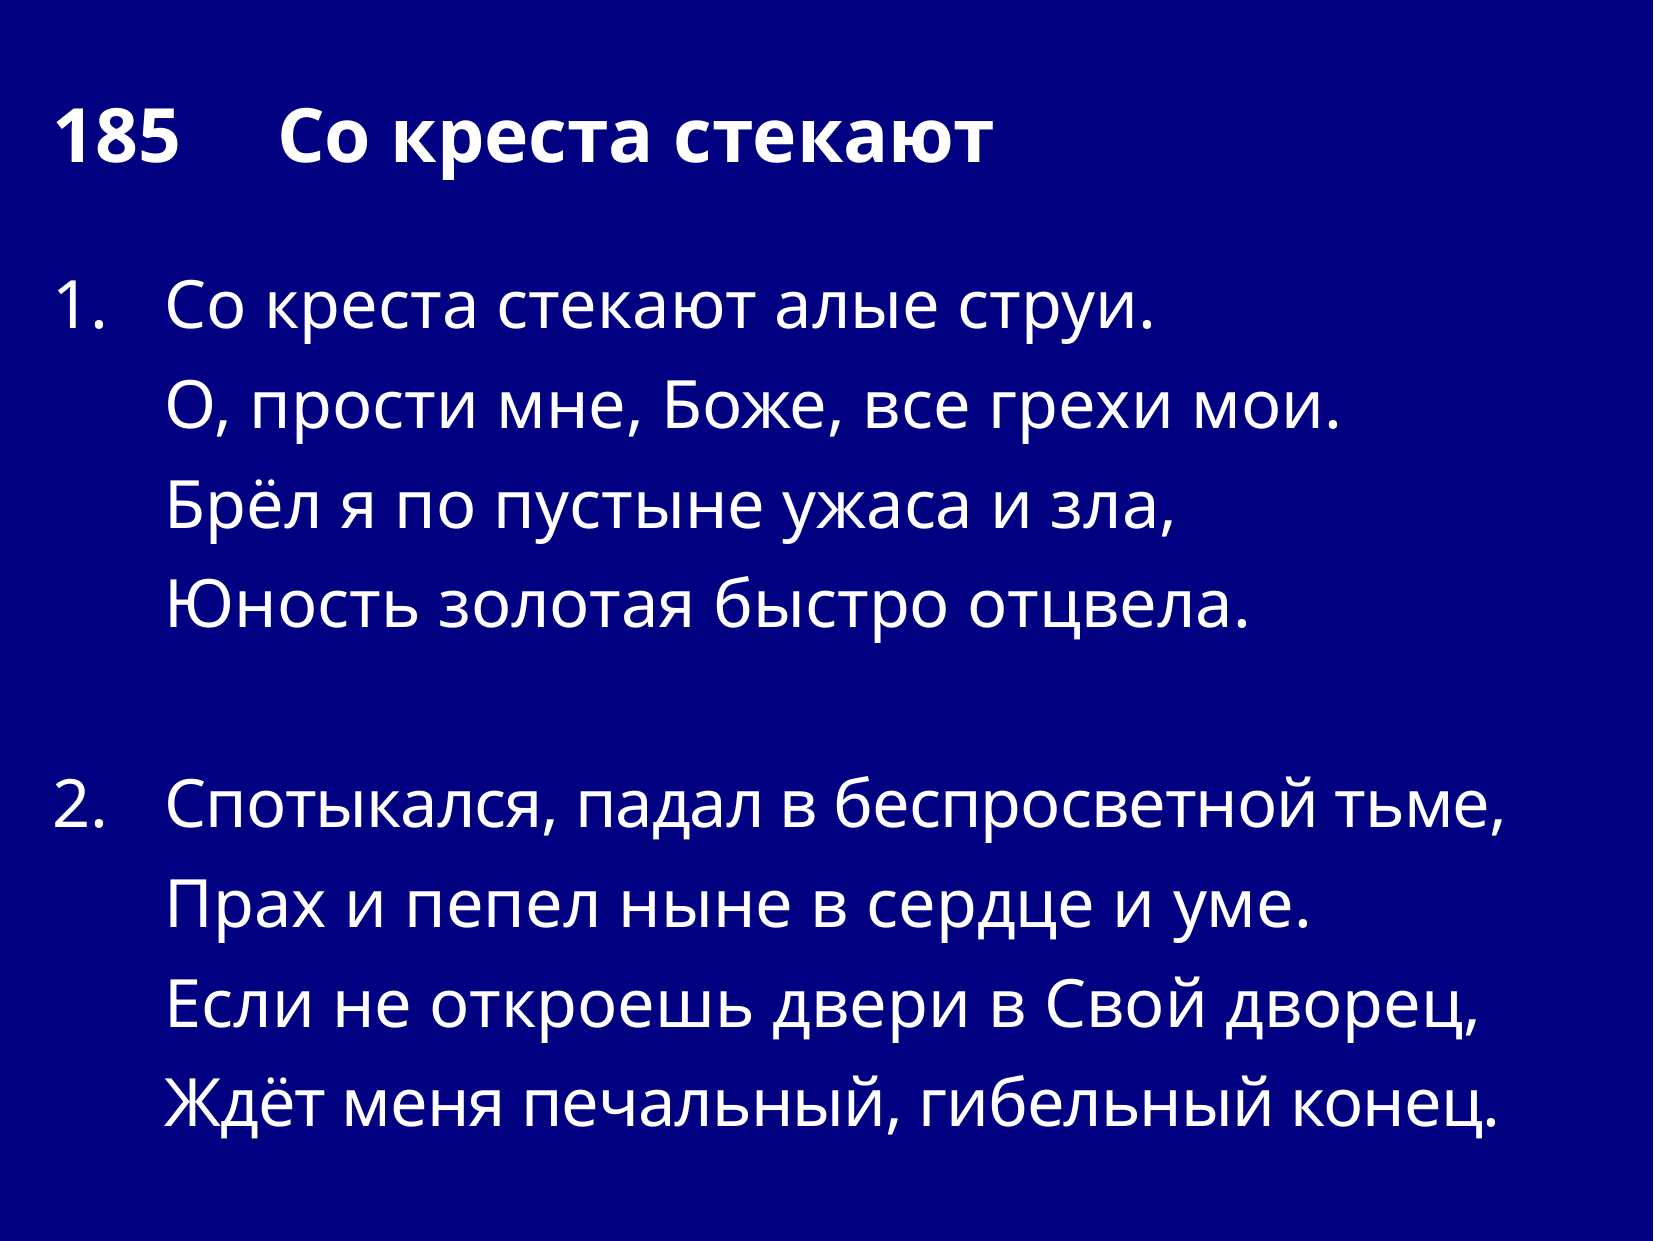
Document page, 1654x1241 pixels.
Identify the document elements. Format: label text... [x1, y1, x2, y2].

text_box 1. Со креста стекают алые струи. О, прости мне, Боже, все грехи мои. Брёл я по пустыне ужаса и зла, Юность золотая быстро отцвела. 2. Спотыкался, падал в беспросветной тьме, Прах и пепел ныне в сердце и уме. Если не откроешь двери в Свой дворец, Ждёт меня печальный, гибельный конец. [37, 150, 1653, 1163]
text_box 185 Со креста стекают [37, 75, 1576, 188]
